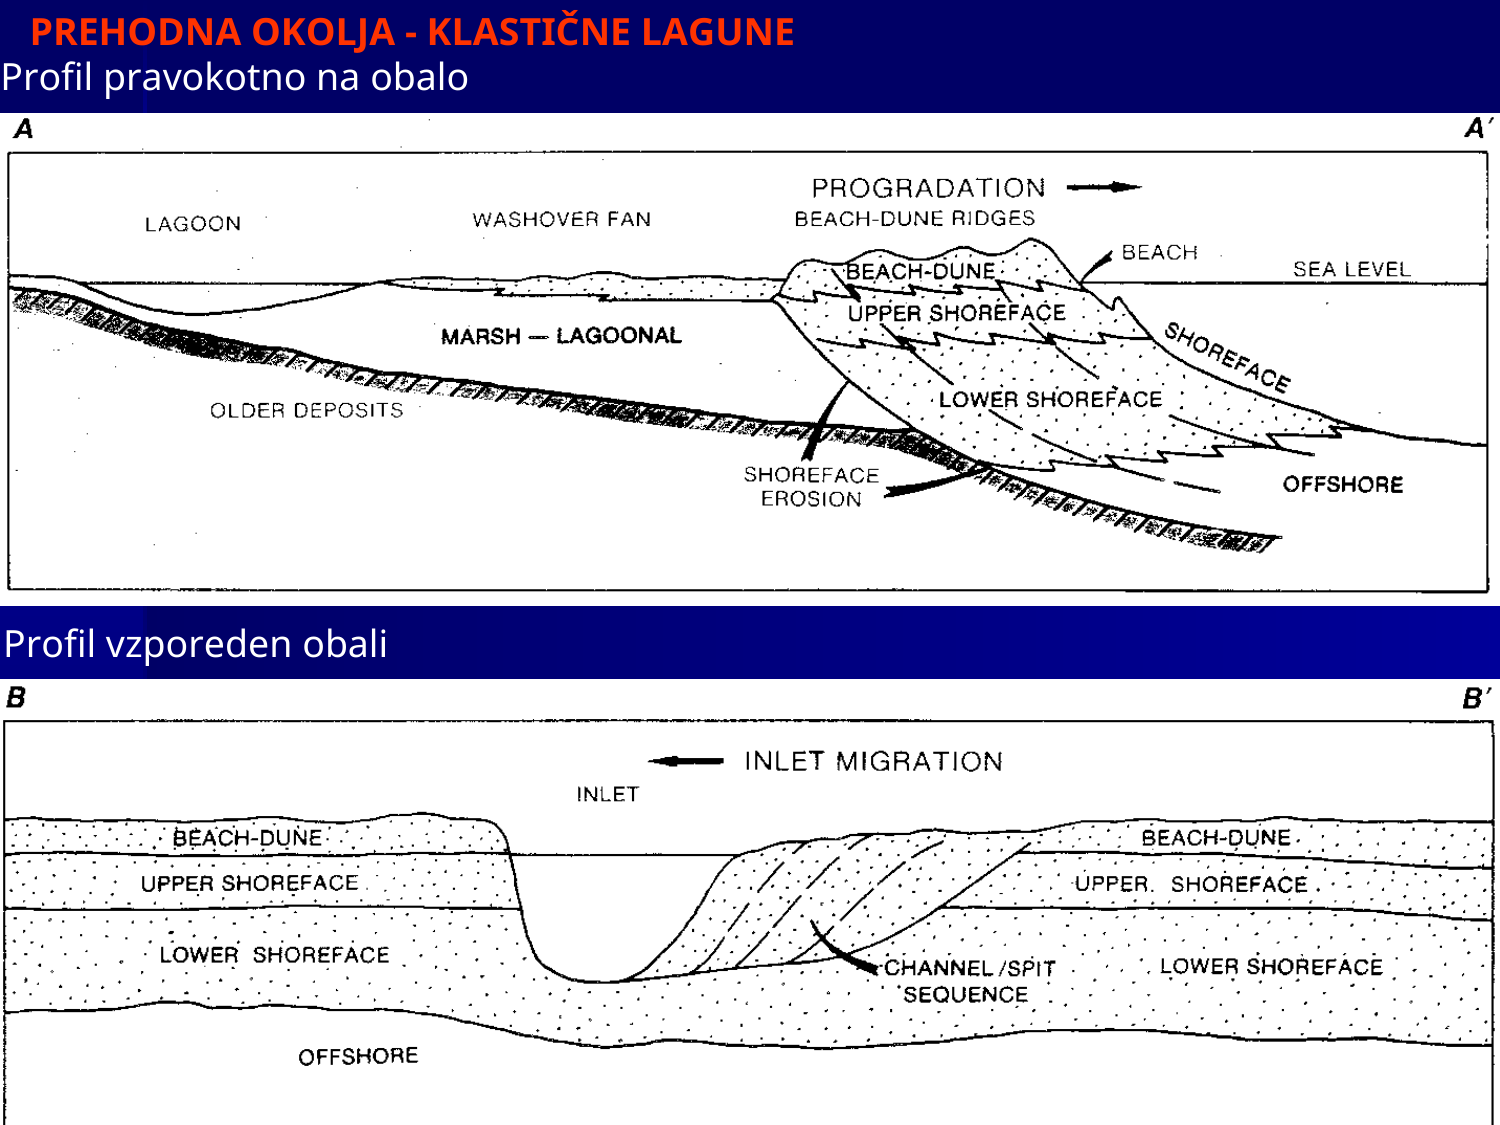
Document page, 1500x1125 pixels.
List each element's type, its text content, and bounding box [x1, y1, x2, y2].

text_box PREHODNA OKOLJA - KLASTIČNE LAGUNE [14, 0, 811, 61]
text_box Profil pravokotno na obalo [0, 45, 485, 106]
text_box Profil vzporeden obali [0, 612, 404, 673]
chart [0, 113, 1500, 606]
chart [0, 679, 1500, 1125]
